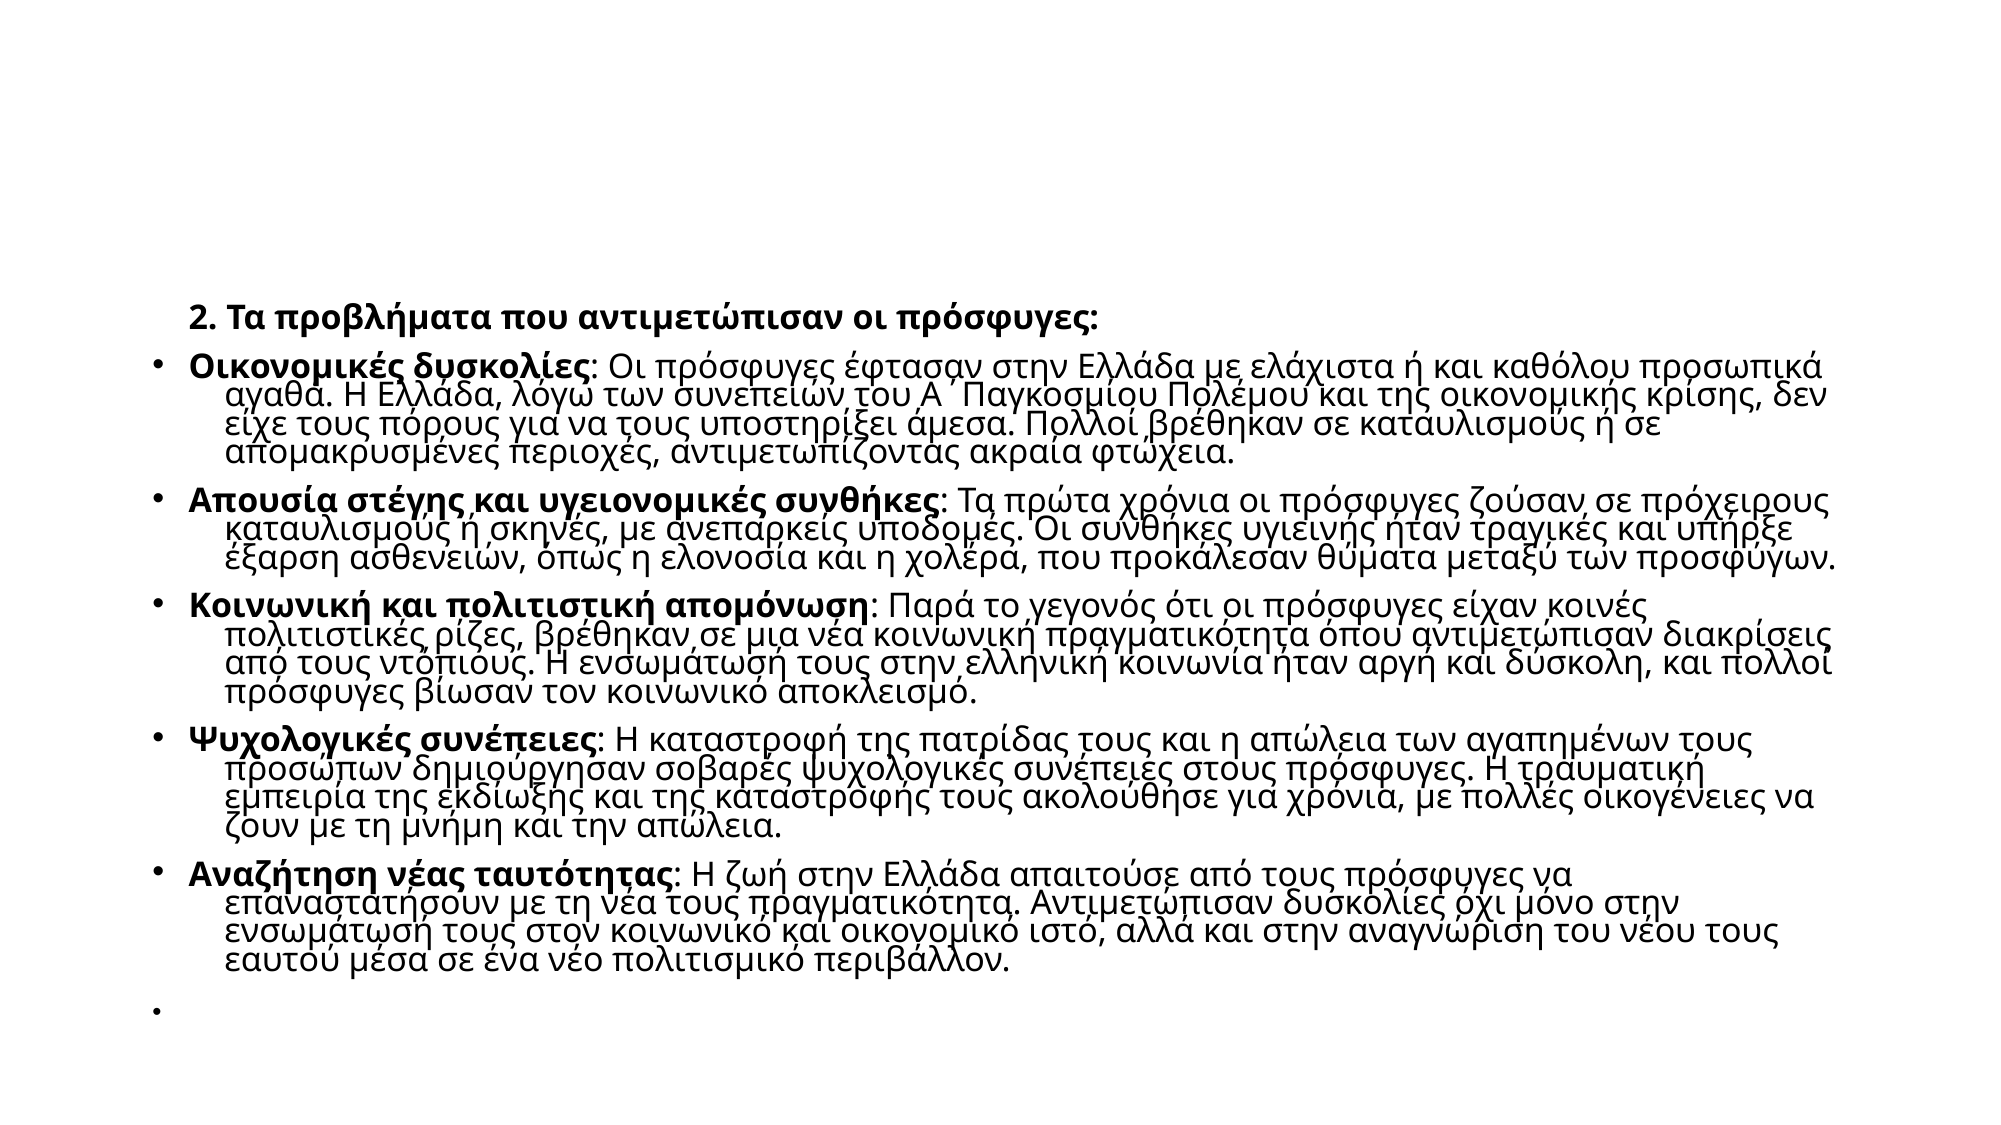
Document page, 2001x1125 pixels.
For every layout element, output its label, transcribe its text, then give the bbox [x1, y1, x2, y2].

list 2. Τα προβλήματα που αντιμετώπισαν οι πρόσφυγες: Οικονομικές δυσκολίες: Οι πρόσφυγες έφτασαν στην Ελλάδα με ελάχιστα ή και καθόλου προσωπικά αγαθά. Η Ελλάδα, λόγω των συνεπειών του Α΄Παγκοσμίου Πολέμου και της οικονομικής κρίσης, δεν είχε τους πόρους για να τους υποστηρίξει άμεσα. Πολλοί βρέθηκαν σε καταυλισμούς ή σε απομακρυσμένες περιοχές, αντιμετωπίζοντας ακραία φτώχεια. Απουσία στέγης και υγειονομικές συνθήκες: Τα πρώτα χρόνια οι πρόσφυγες ζούσαν σε πρόχειρους καταυλισμούς ή σκηνές, με ανεπαρκείς υποδομές. Οι συνθήκες υγιεινής ήταν τραγικές και υπήρξε έξαρση ασθενειών, όπως η ελονοσία και η χολέρα, που προκάλεσαν θύματα μεταξύ των προσφύγων. Κοινωνική και πολιτιστική απομόνωση: Παρά το γεγονός ότι οι πρόσφυγες είχαν κοινές πολιτιστικές ρίζες, βρέθηκαν σε μια νέα κοινωνική πραγματικότητα όπου αντιμετώπισαν διακρίσεις από τους ντόπιους. Η ενσωμάτωσή τους στην ελληνική κοινωνία ήταν αργή και δύσκολη, και πολλοί πρόσφυγες βίωσαν τον κοινωνικό αποκλεισμό. Ψυχολογικές συνέπειες: Η καταστροφή της πατρίδας τους και η απώλεια των αγαπημένων τους προσώπων δημιούργησαν σοβαρές ψυχολογικές συνέπειες στους πρόσφυγες. Η τραυματική εμπειρία της εκδίωξης και της καταστροφής τους ακολούθησε για χρόνια, με πολλές οικογένειες να ζουν με τη μνήμη και την απώλεια. Αναζήτηση νέας ταυτότητας: Η ζωή στην Ελλάδα απαιτούσε από τους πρόσφυγες να επαναστατήσουν με τη νέα τους πραγματικότητα. Αντιμετώπισαν δυσκολίες όχι μόνο στην ενσωμάτωσή τους στον κοινωνικό και οικονομικό ιστό, αλλά και στην αναγνώριση του νέου τους εαυτού μέσα σε ένα νέο πολιτισμικό περιβάλλον. [137, 299, 1863, 1014]
